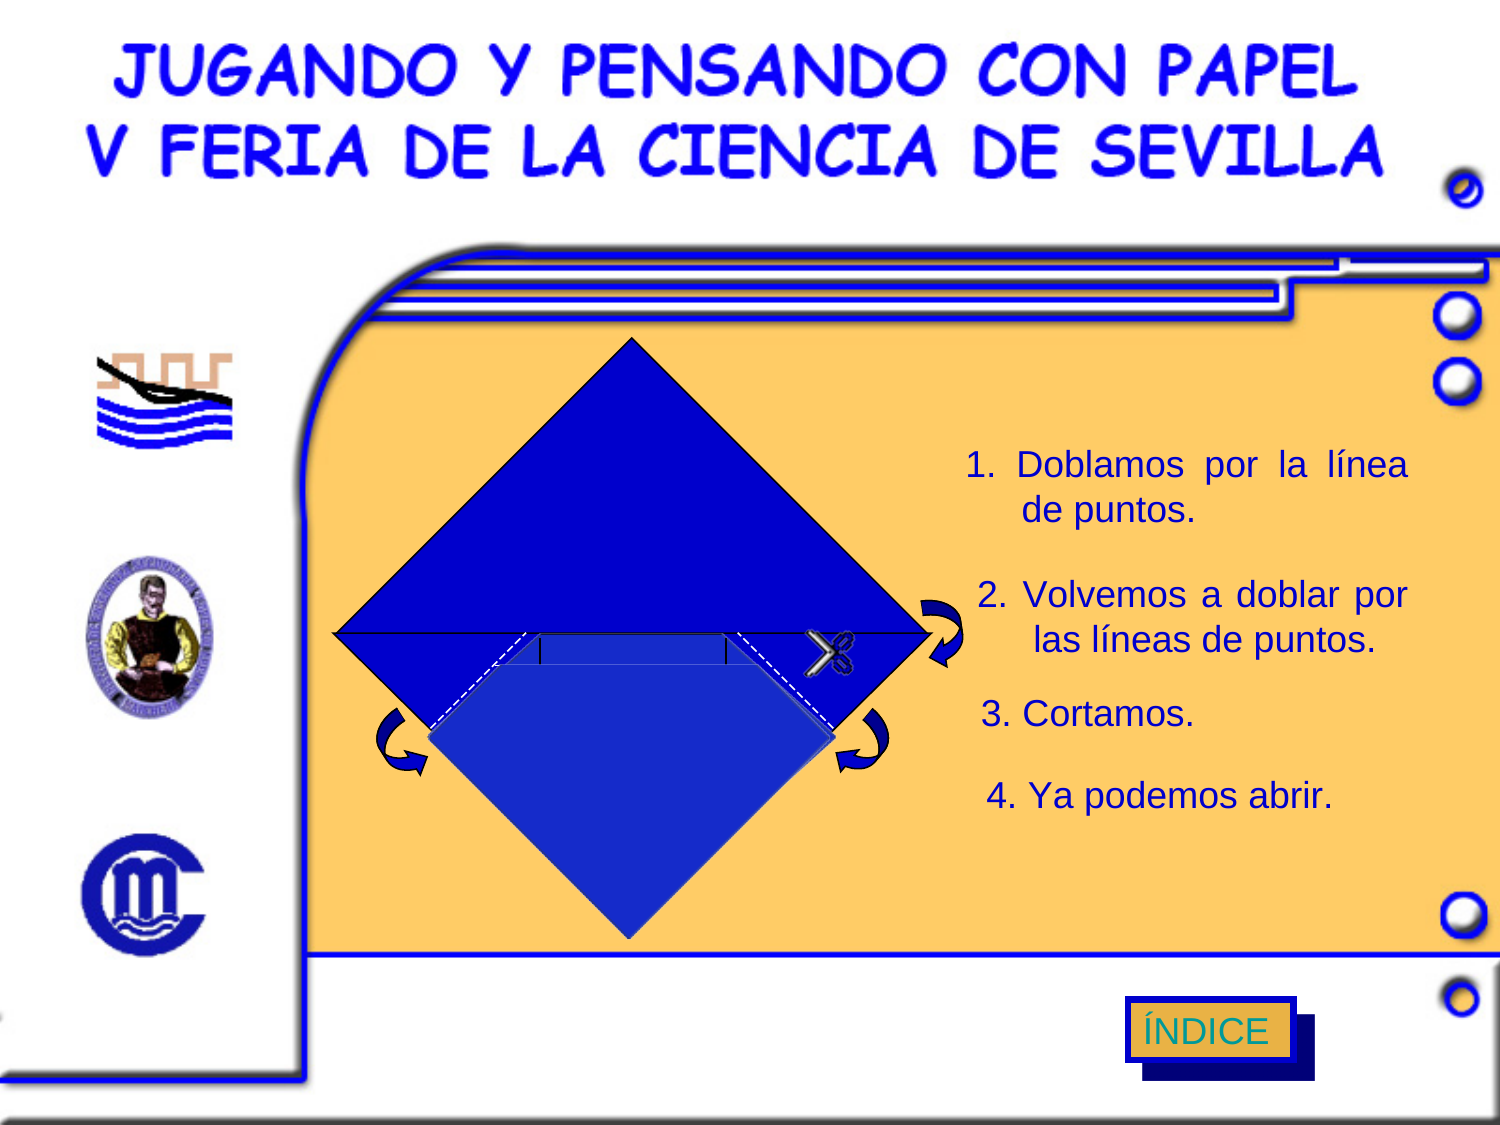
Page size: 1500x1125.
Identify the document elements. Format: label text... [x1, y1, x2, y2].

text_box 4. Ya podemos abrir. [971, 763, 1374, 824]
text_box 2. Volvemos a doblar por las líneas de puntos. [962, 562, 1424, 668]
text_box 1. Doblamos por la línea de puntos. [950, 432, 1424, 538]
text_box 3. Cortamos. [966, 681, 1262, 742]
text_box ÍNDICE [1128, 999, 1294, 1060]
picture [0, 0, 1500, 1125]
text_box [435, 337, 828, 534]
text_box [921, 600, 963, 667]
text_box [871, 709, 889, 766]
text_box [377, 708, 401, 770]
text_box [333, 570, 399, 699]
text_box [878, 584, 932, 687]
